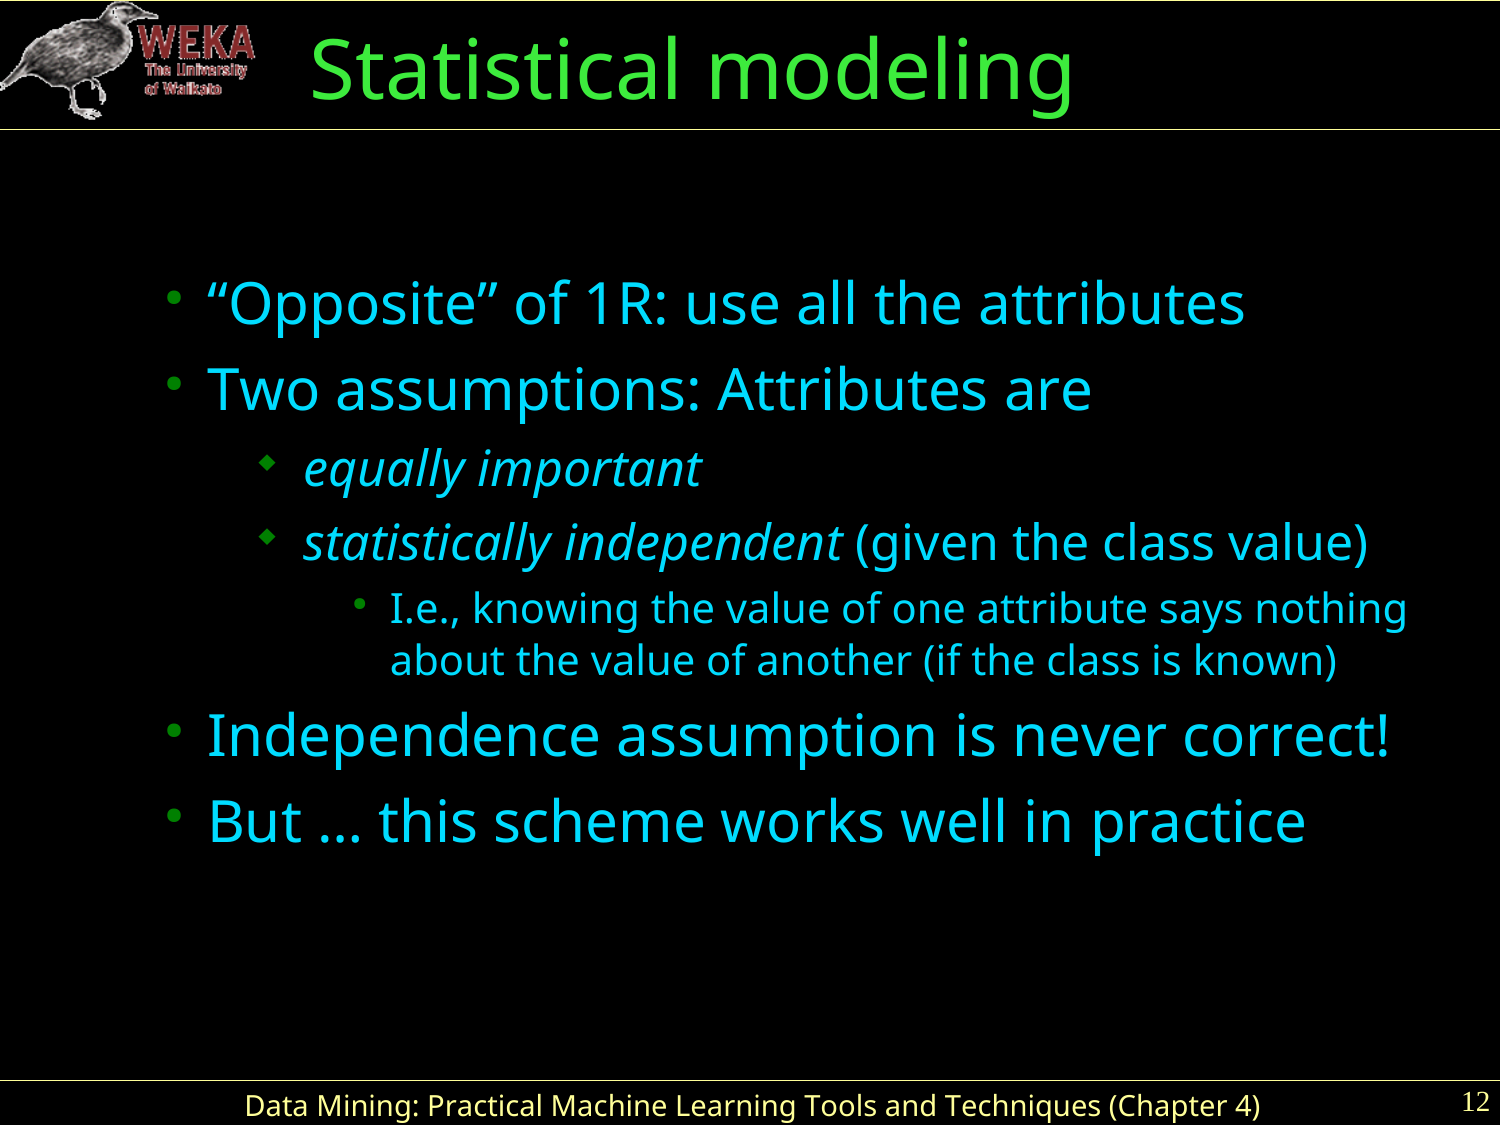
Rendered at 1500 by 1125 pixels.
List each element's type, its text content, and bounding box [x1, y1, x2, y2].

title Statistical modeling [295, 0, 1500, 148]
picture [0, 1, 266, 129]
text_box “Opposite” of 1R: use all the attributes Two assumptions: Attributes are equally important statistically independent (given the class value) I.e., knowing the value of one attribute says nothing about the value of another (if the class is known) Independence assumption is never correct! But … this scheme works well in practice [150, 260, 1426, 936]
